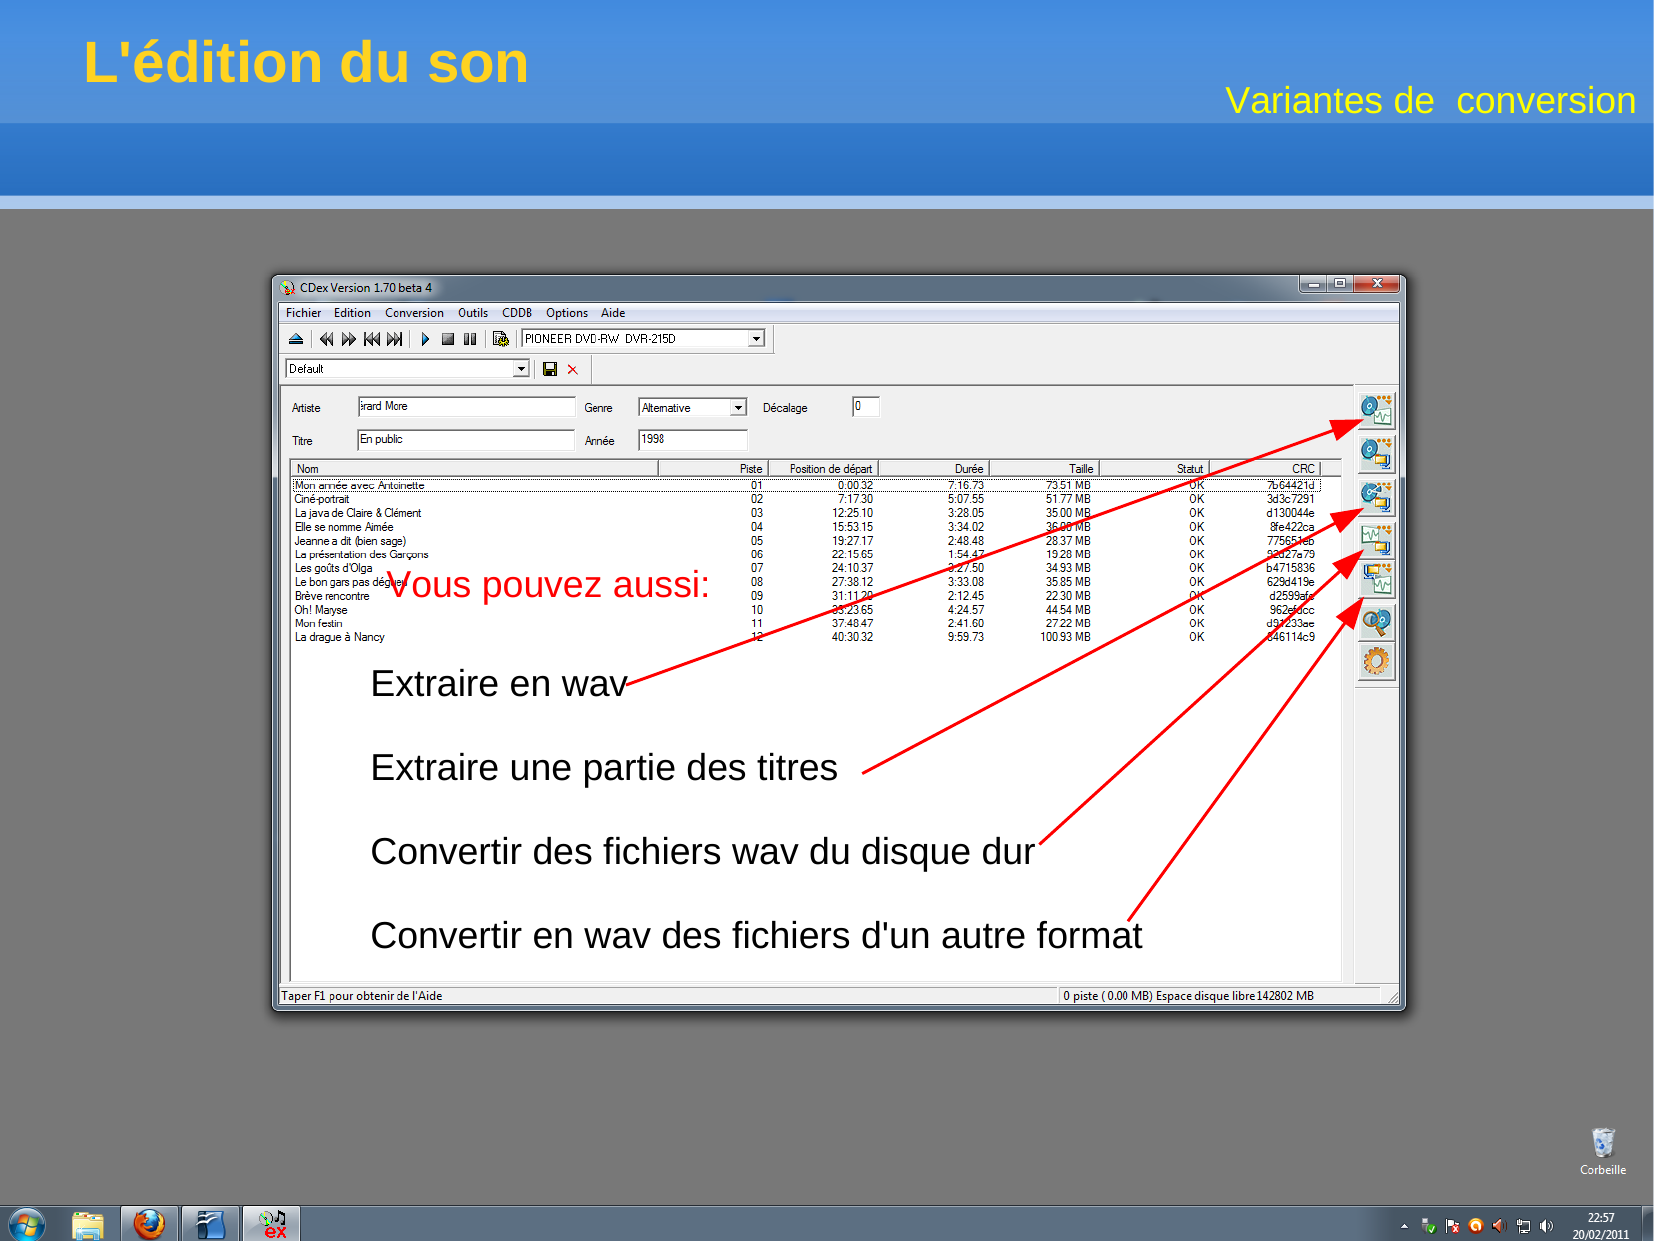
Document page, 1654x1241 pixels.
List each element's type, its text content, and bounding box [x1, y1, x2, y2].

picture [0, 209, 1654, 1241]
picture [0, 0, 1654, 206]
text_box Variantes de conversion [1210, 29, 1654, 129]
text_box Vous pouvez aussi: [371, 556, 726, 614]
text_box Extraire en wav Extraire une partie des titres Convertir des fichiers wav du disque dur Convertir en wav des fichiers d'un autre format [355, 655, 1158, 965]
title L'édition du son [6, 17, 609, 107]
